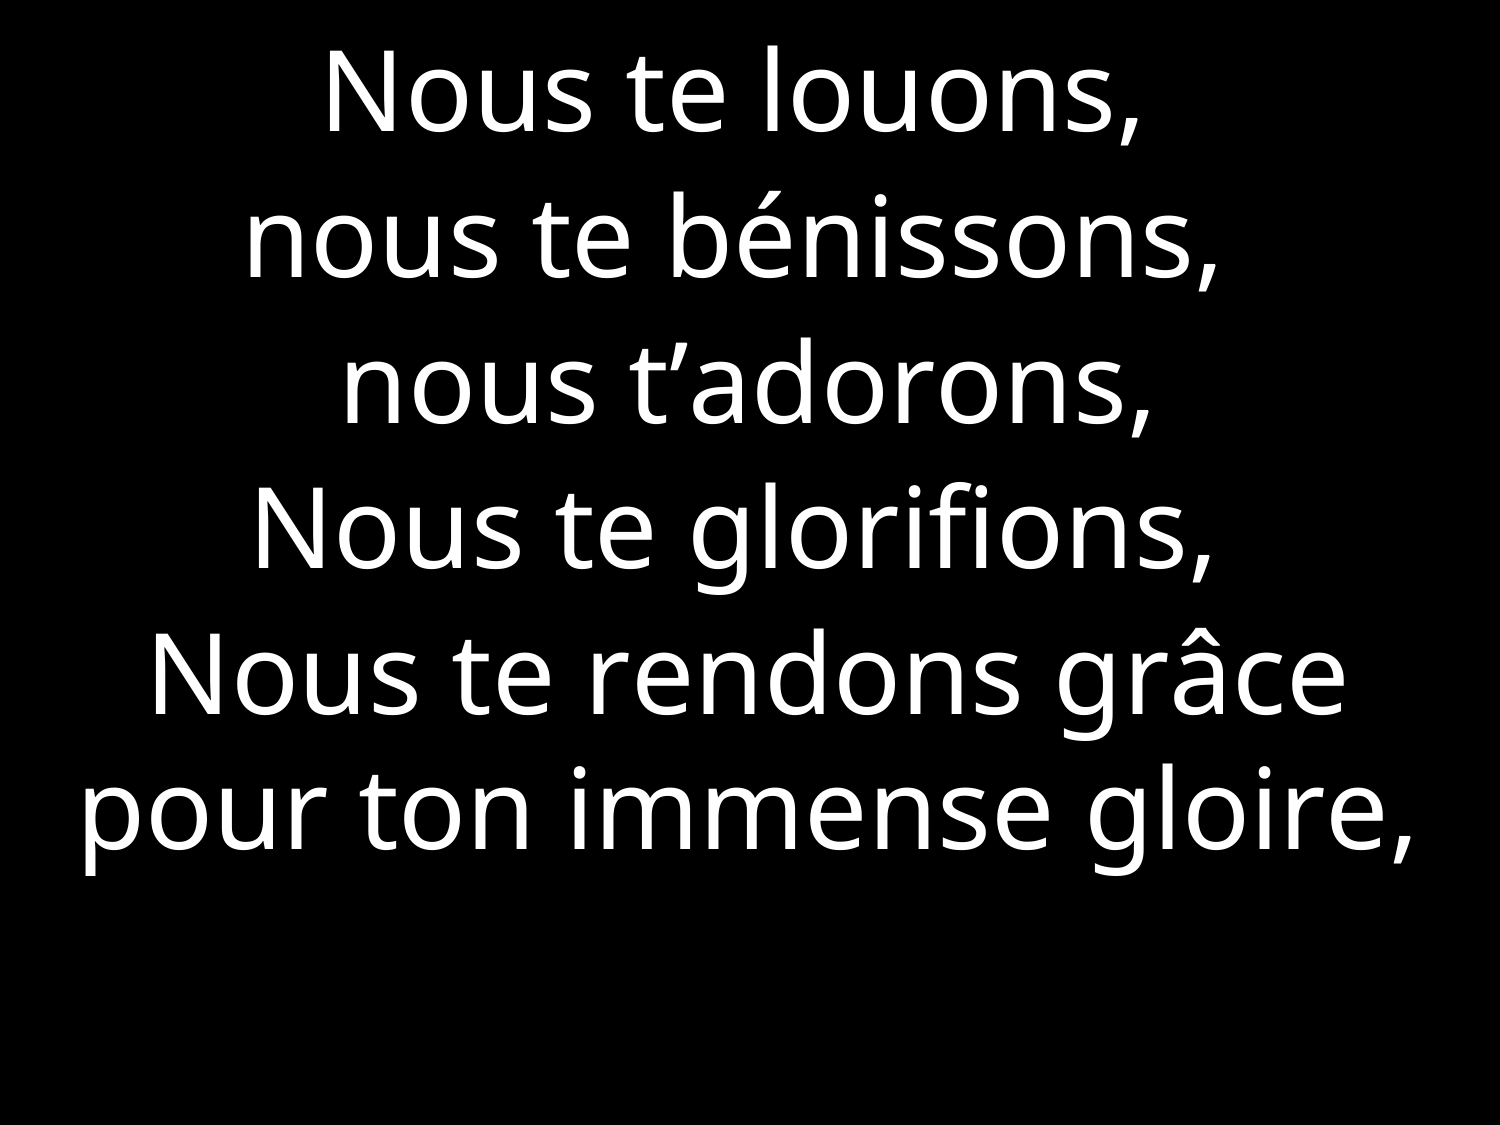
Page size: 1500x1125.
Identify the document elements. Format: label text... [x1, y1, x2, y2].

list Nous te louons, nous te bénissons, nous t’adorons, Nous te glorifions, Nous te rendons grâce pour ton immense gloire, [20, 11, 1477, 1111]
